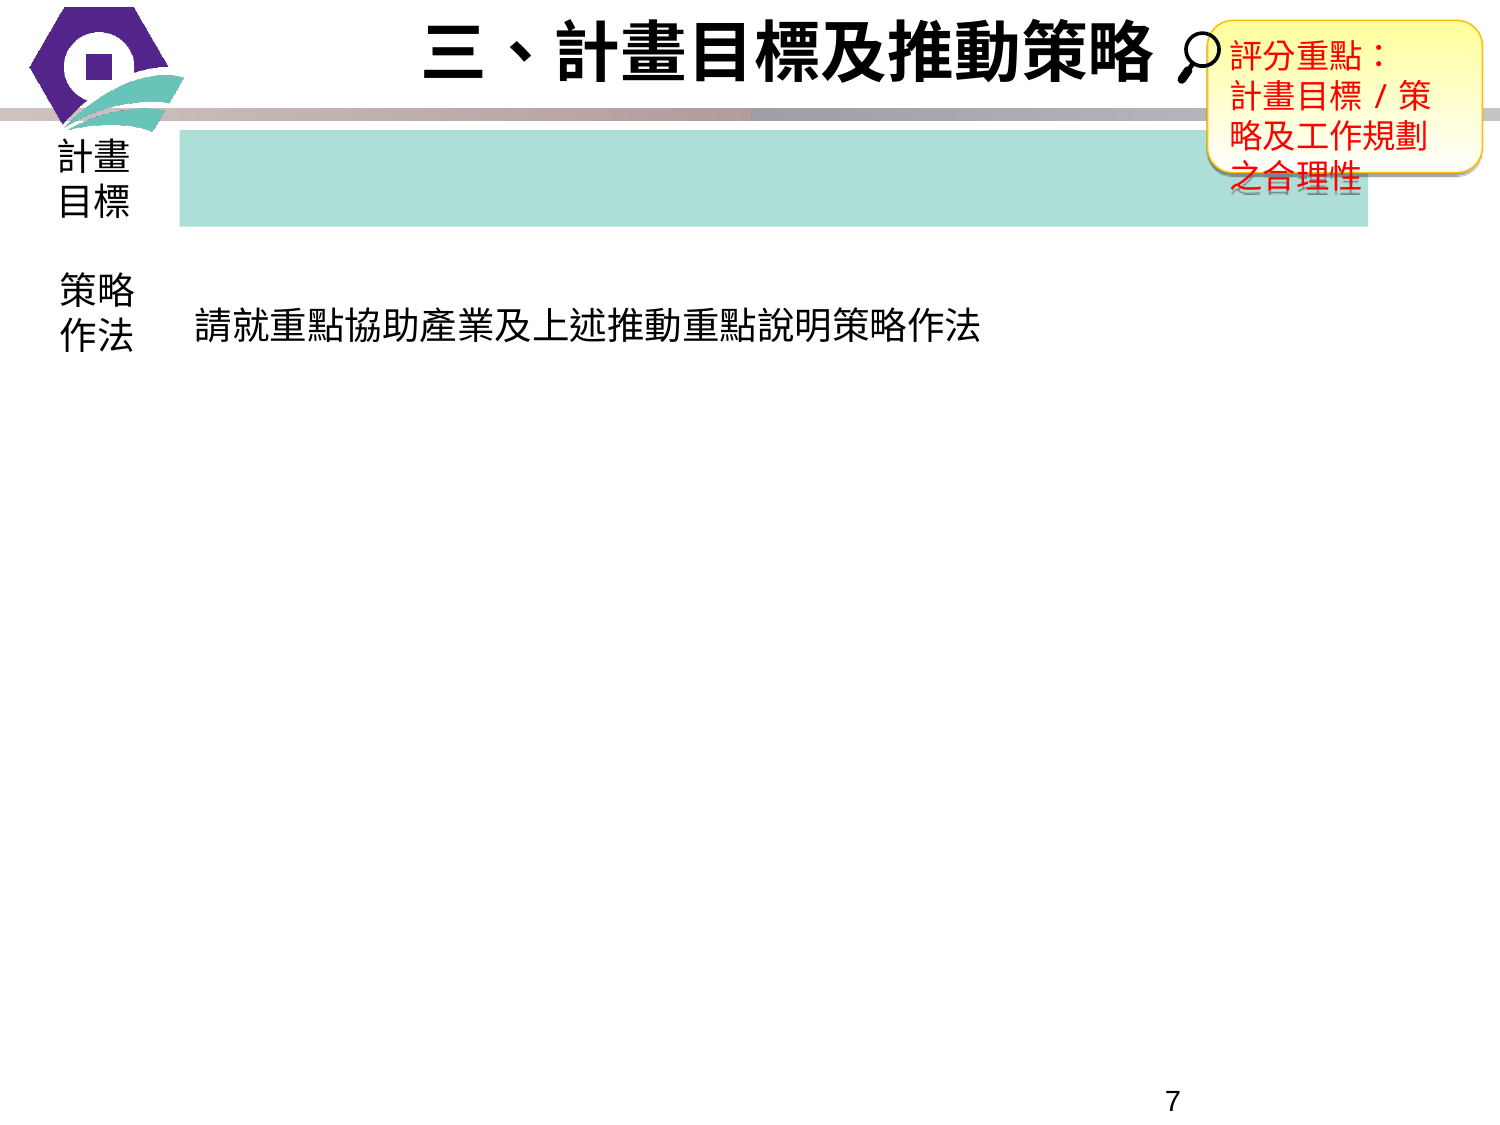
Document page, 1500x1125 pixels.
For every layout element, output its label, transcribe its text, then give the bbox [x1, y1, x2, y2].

text_box 評分重點： 計畫目標/策略及工作規劃之合理性 [1207, 20, 1483, 173]
text_box 策略作法 [45, 260, 160, 365]
text_box 三、計畫目標及推動策略 [0, 19, 1500, 97]
text_box 計畫目標 [41, 125, 156, 230]
text_box 請就重點協助產業及上述推動重點說明策略作法 [180, 276, 1368, 373]
picture [1163, 21, 1233, 91]
text_box 三、計畫目標及推動策略 [1036, 19, 1060, 29]
text_box [180, 130, 1368, 227]
